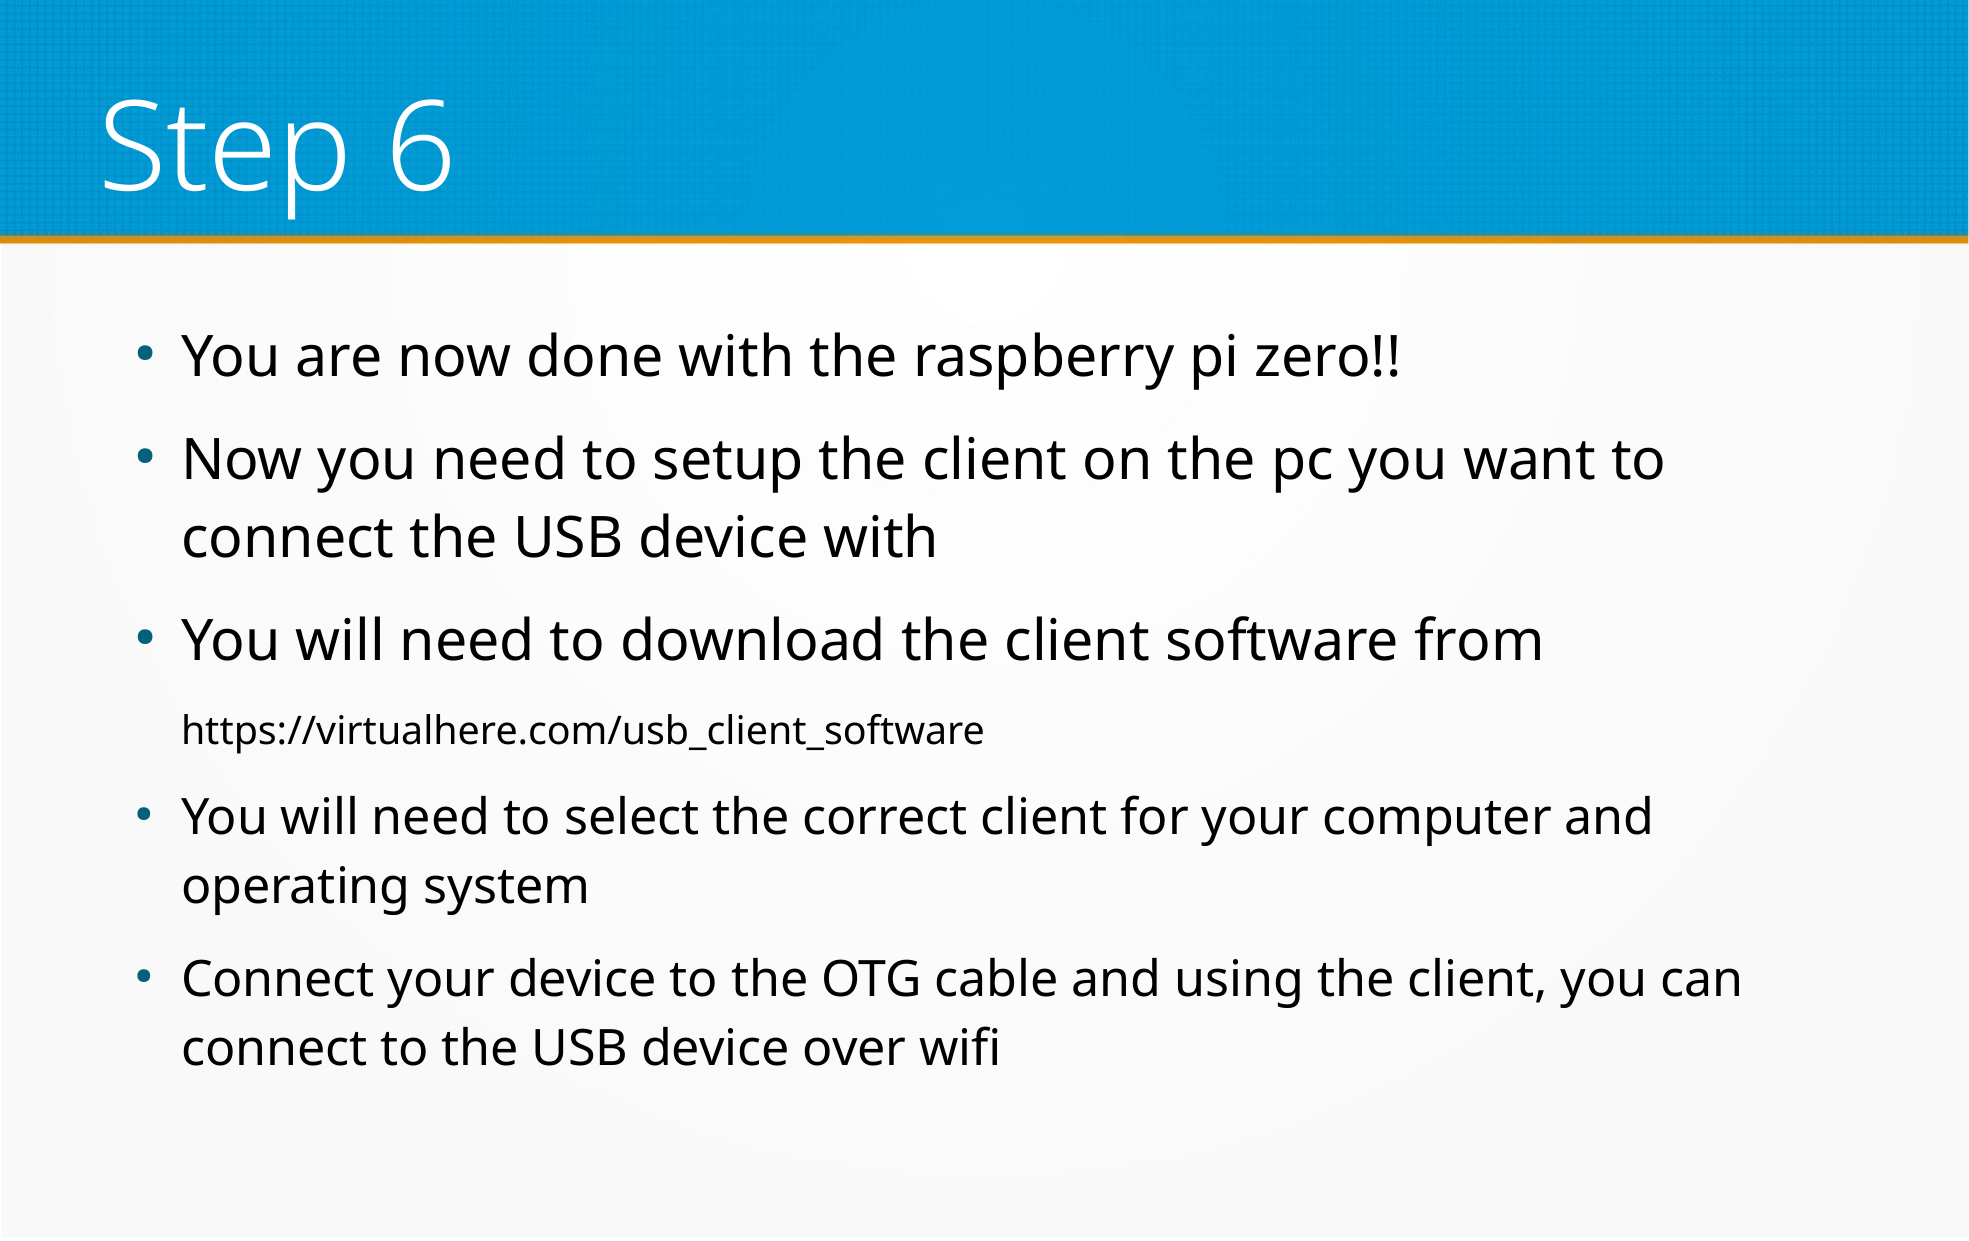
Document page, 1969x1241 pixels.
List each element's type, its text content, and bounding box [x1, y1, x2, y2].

list You are now done with the raspberry pi zero!! Now you need to setup the client on the pc you want to connect the USB device with You will need to download the client software from https://virtualhere.com/usb_client_software You will need to select the correct client for your computer and operating system Connect your device to the OTG cable and using the client, you can connect to the USB device over wifi [120, 315, 1882, 1081]
title Step 6 [98, 19, 1870, 227]
picture [0, 233, 1969, 1241]
